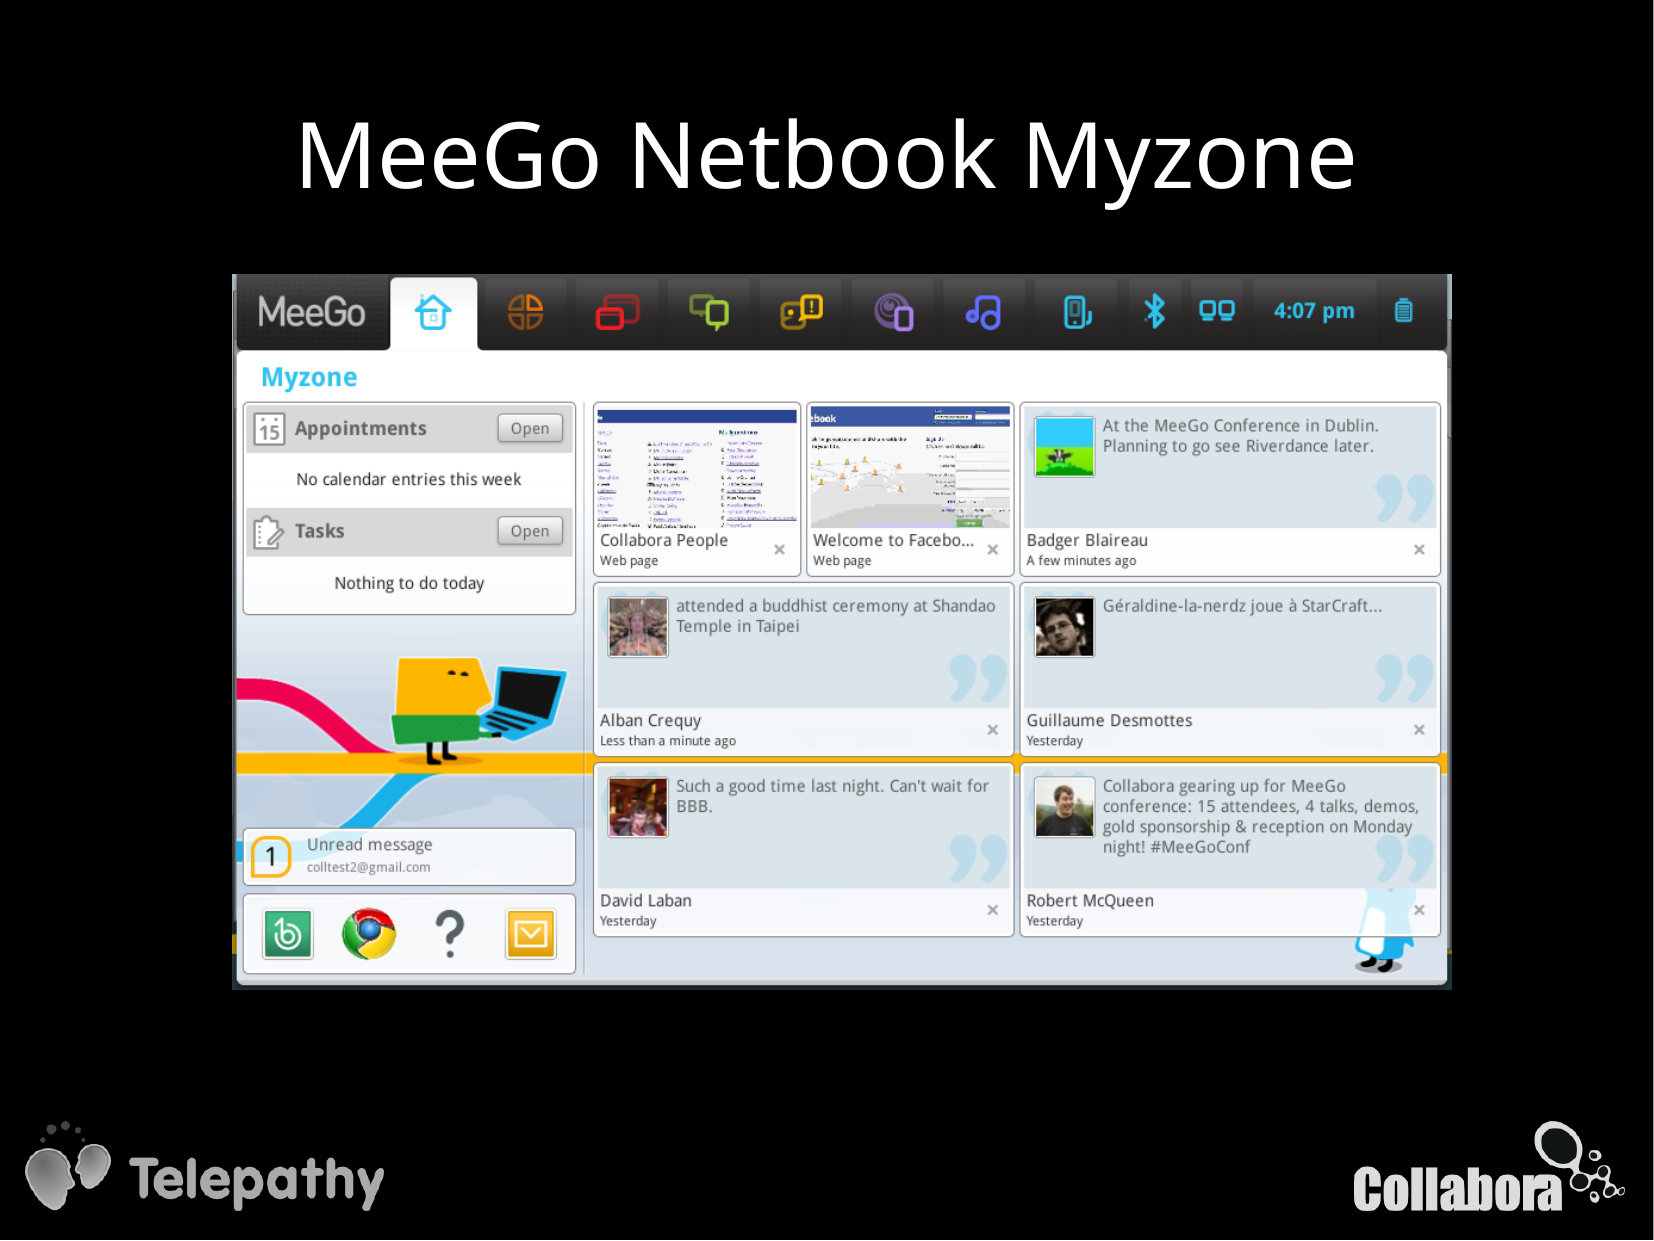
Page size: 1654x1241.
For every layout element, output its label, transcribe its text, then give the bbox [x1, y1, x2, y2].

picture [232, 274, 1452, 990]
picture [25, 1121, 384, 1211]
picture [1354, 1121, 1625, 1211]
title MeeGo Netbook Myzone [82, 56, 1571, 250]
